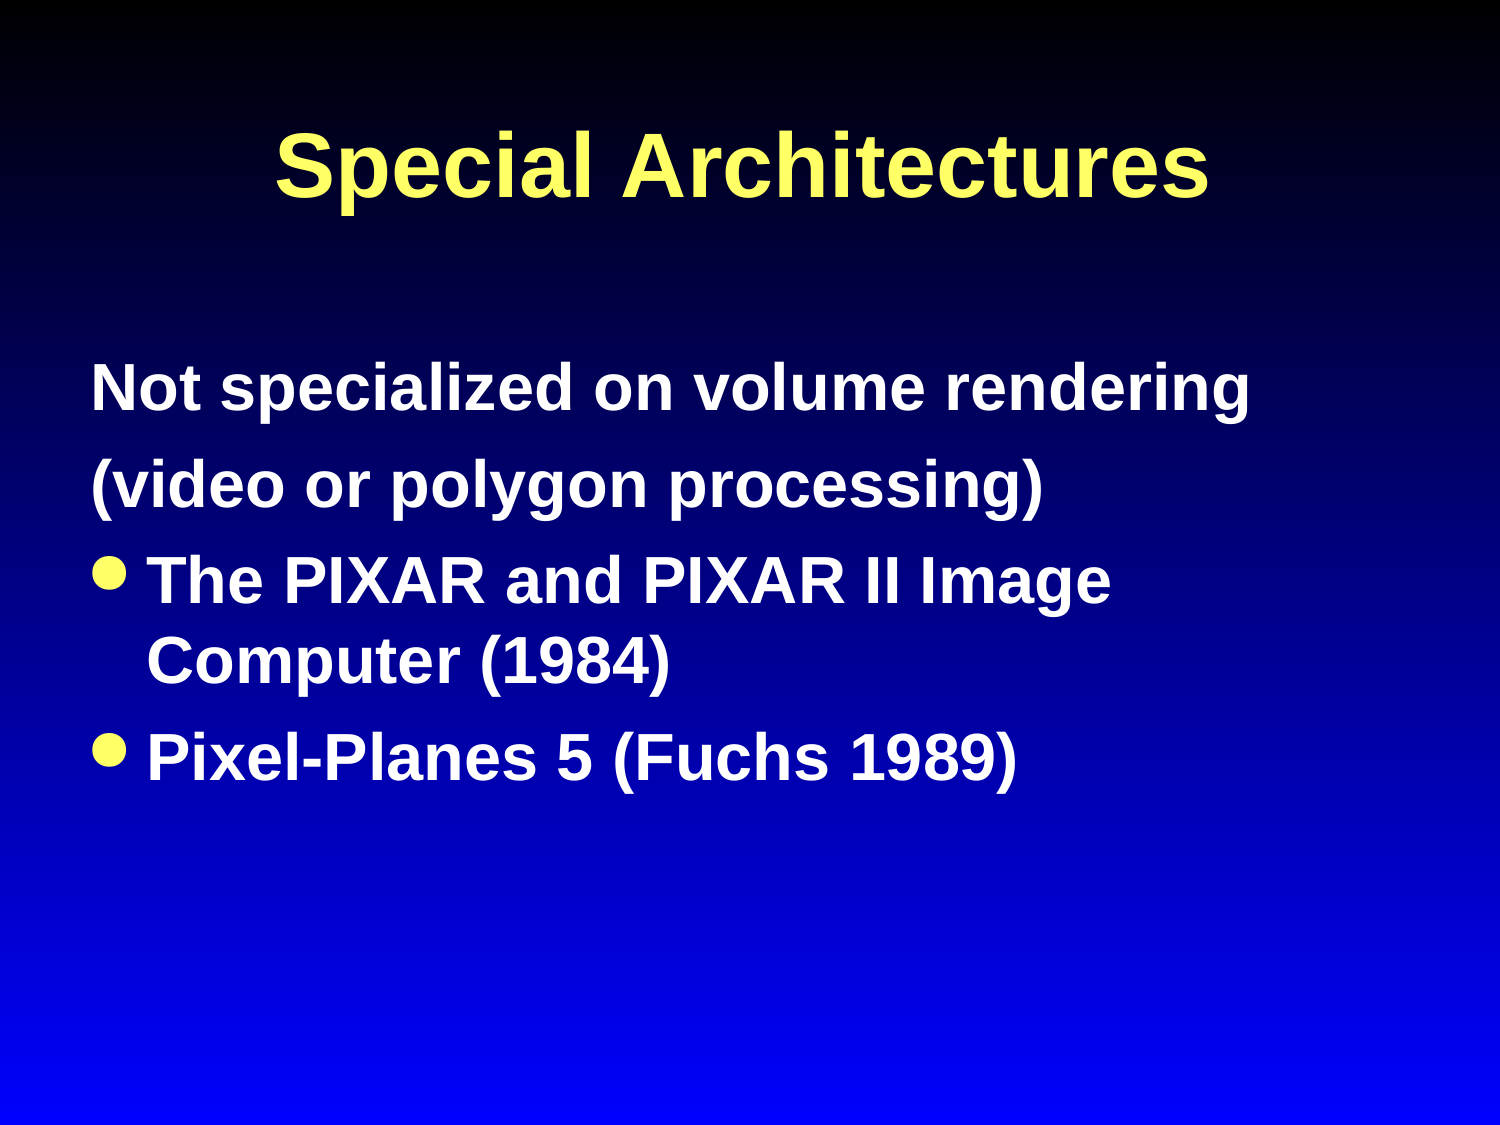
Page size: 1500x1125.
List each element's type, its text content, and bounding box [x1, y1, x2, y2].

title Special Architectures [99, 37, 1388, 225]
list Not specialized on volume rendering (video or polygon processing) The PIXAR and PIXAR II Image Computer (1984) Pixel-Planes 5 (Fuchs 1989) [75, 337, 1438, 1013]
